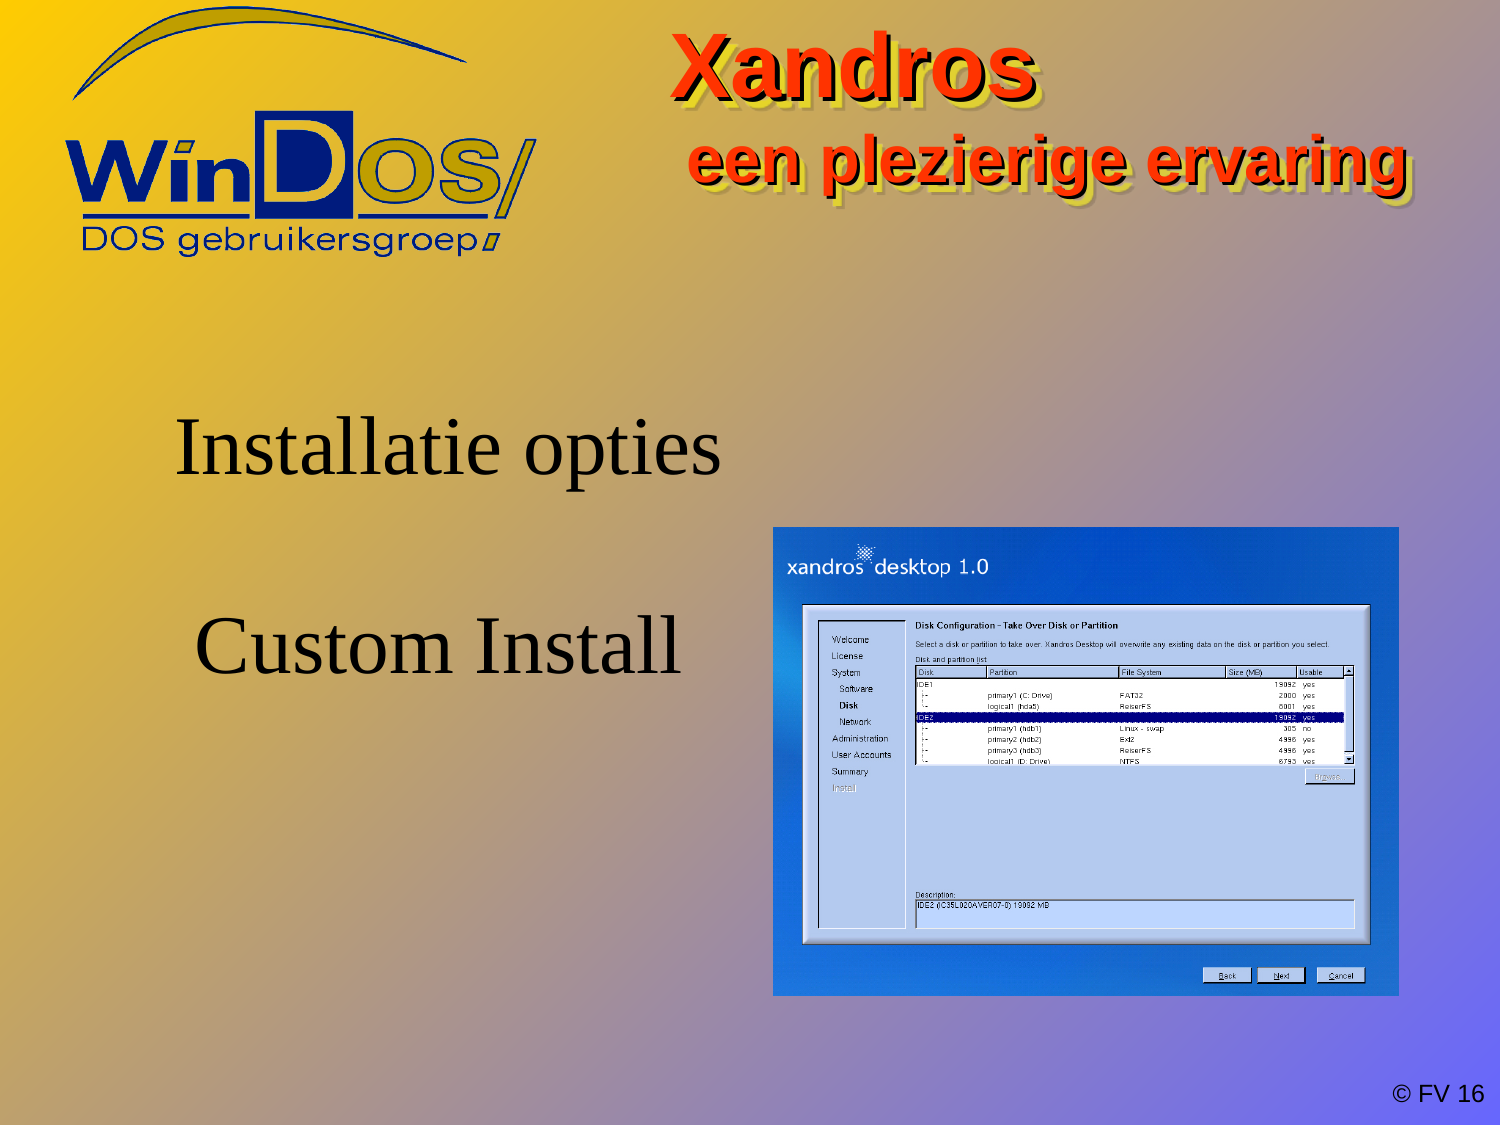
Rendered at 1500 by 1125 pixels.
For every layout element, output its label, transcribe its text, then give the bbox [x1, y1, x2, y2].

text_box Installatie opties Custom Install [159, 385, 739, 701]
picture [773, 527, 1399, 996]
picture [65, 6, 537, 264]
text_box Xandros een plezierige ervaring [595, 0, 1500, 205]
text_box © FV <getal> [1352, 1070, 1500, 1125]
